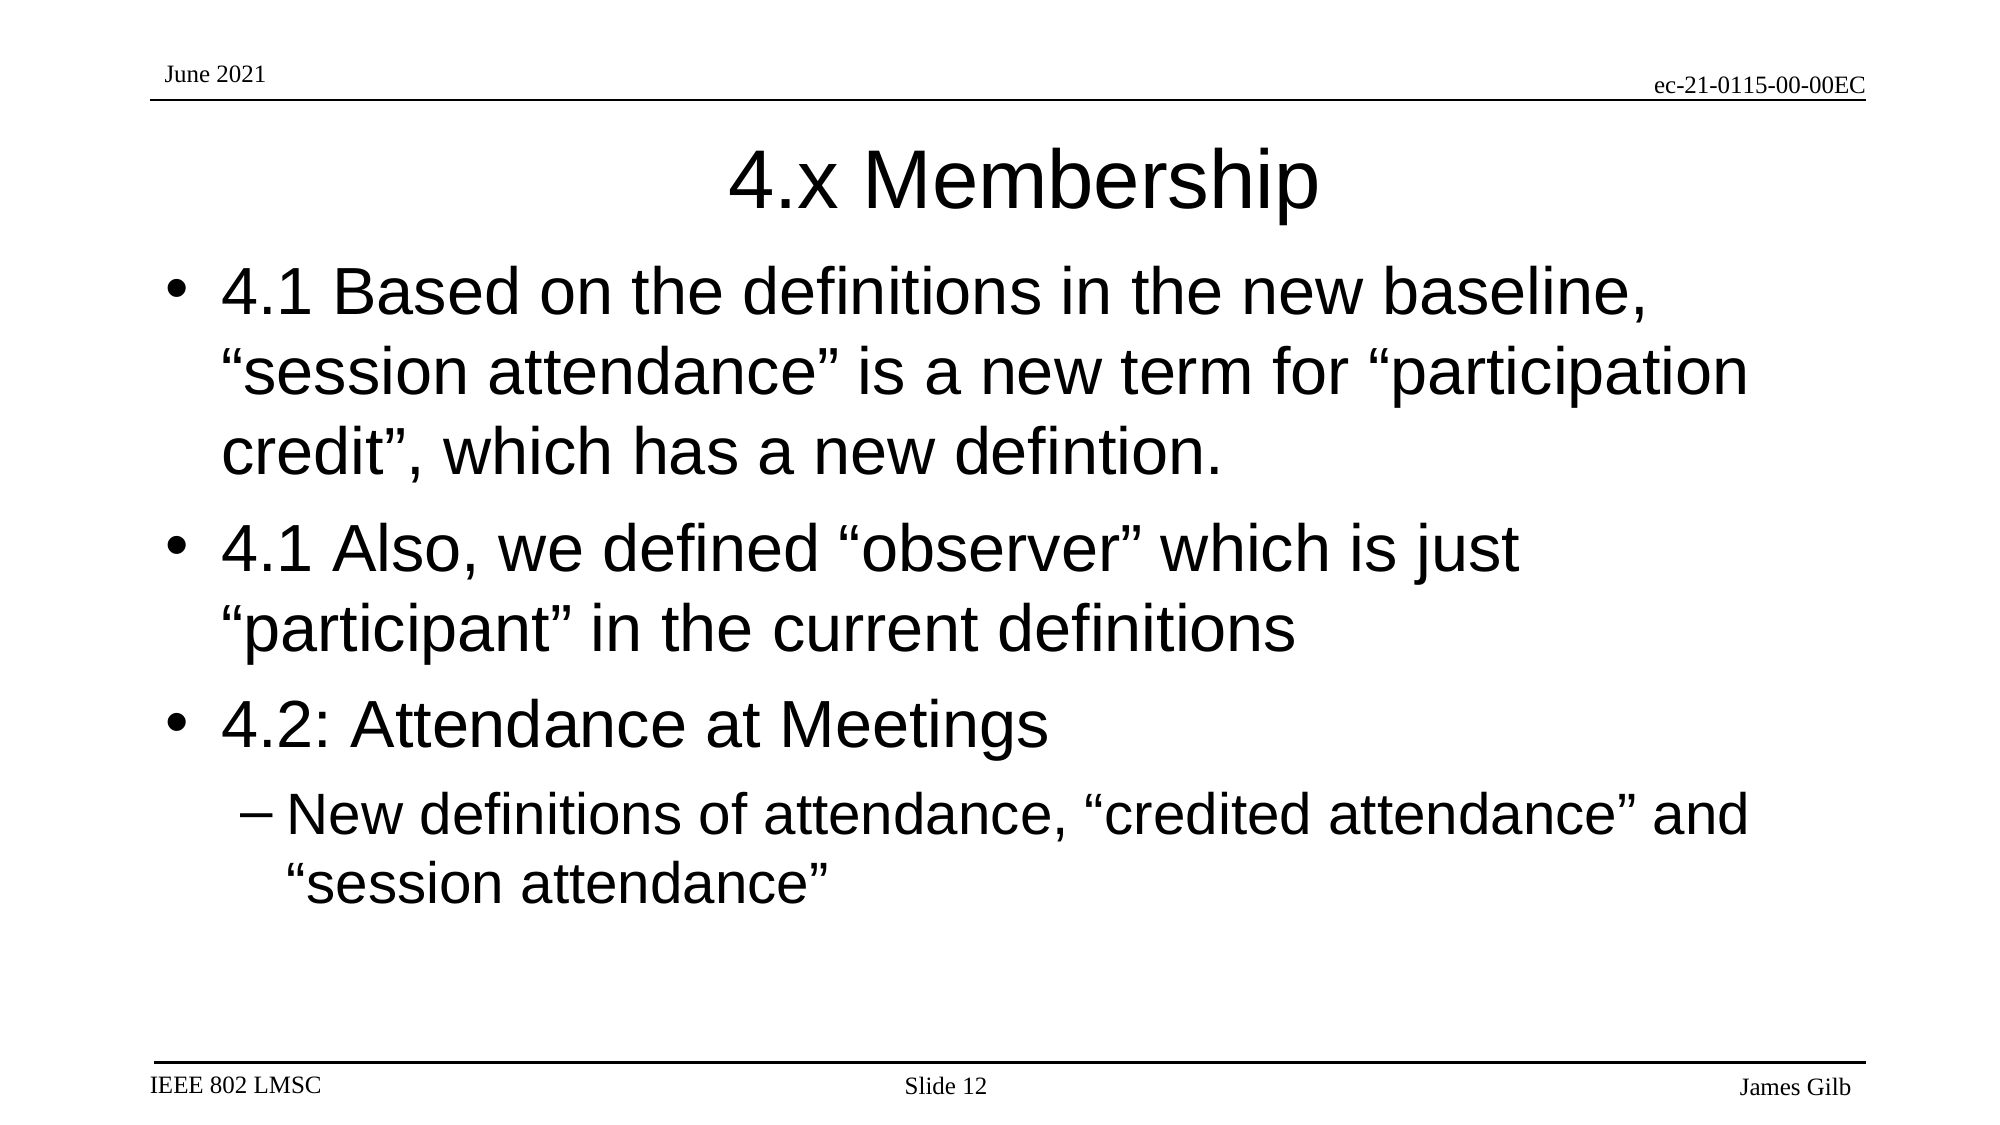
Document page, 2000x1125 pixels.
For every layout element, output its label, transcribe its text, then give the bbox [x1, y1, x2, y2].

title 4.x Membership [149, 112, 1900, 238]
list 4.1 Based on the definitions in the new baseline, “session attendance” is a new term for “participation credit”, which has a new defintion. 4.1 Also, we defined “observer” which is just “participant” in the current definitions 4.2: Attendance at Meetings New definitions of attendance, “credited attendance” and “session attendance” [149, 239, 1900, 1051]
